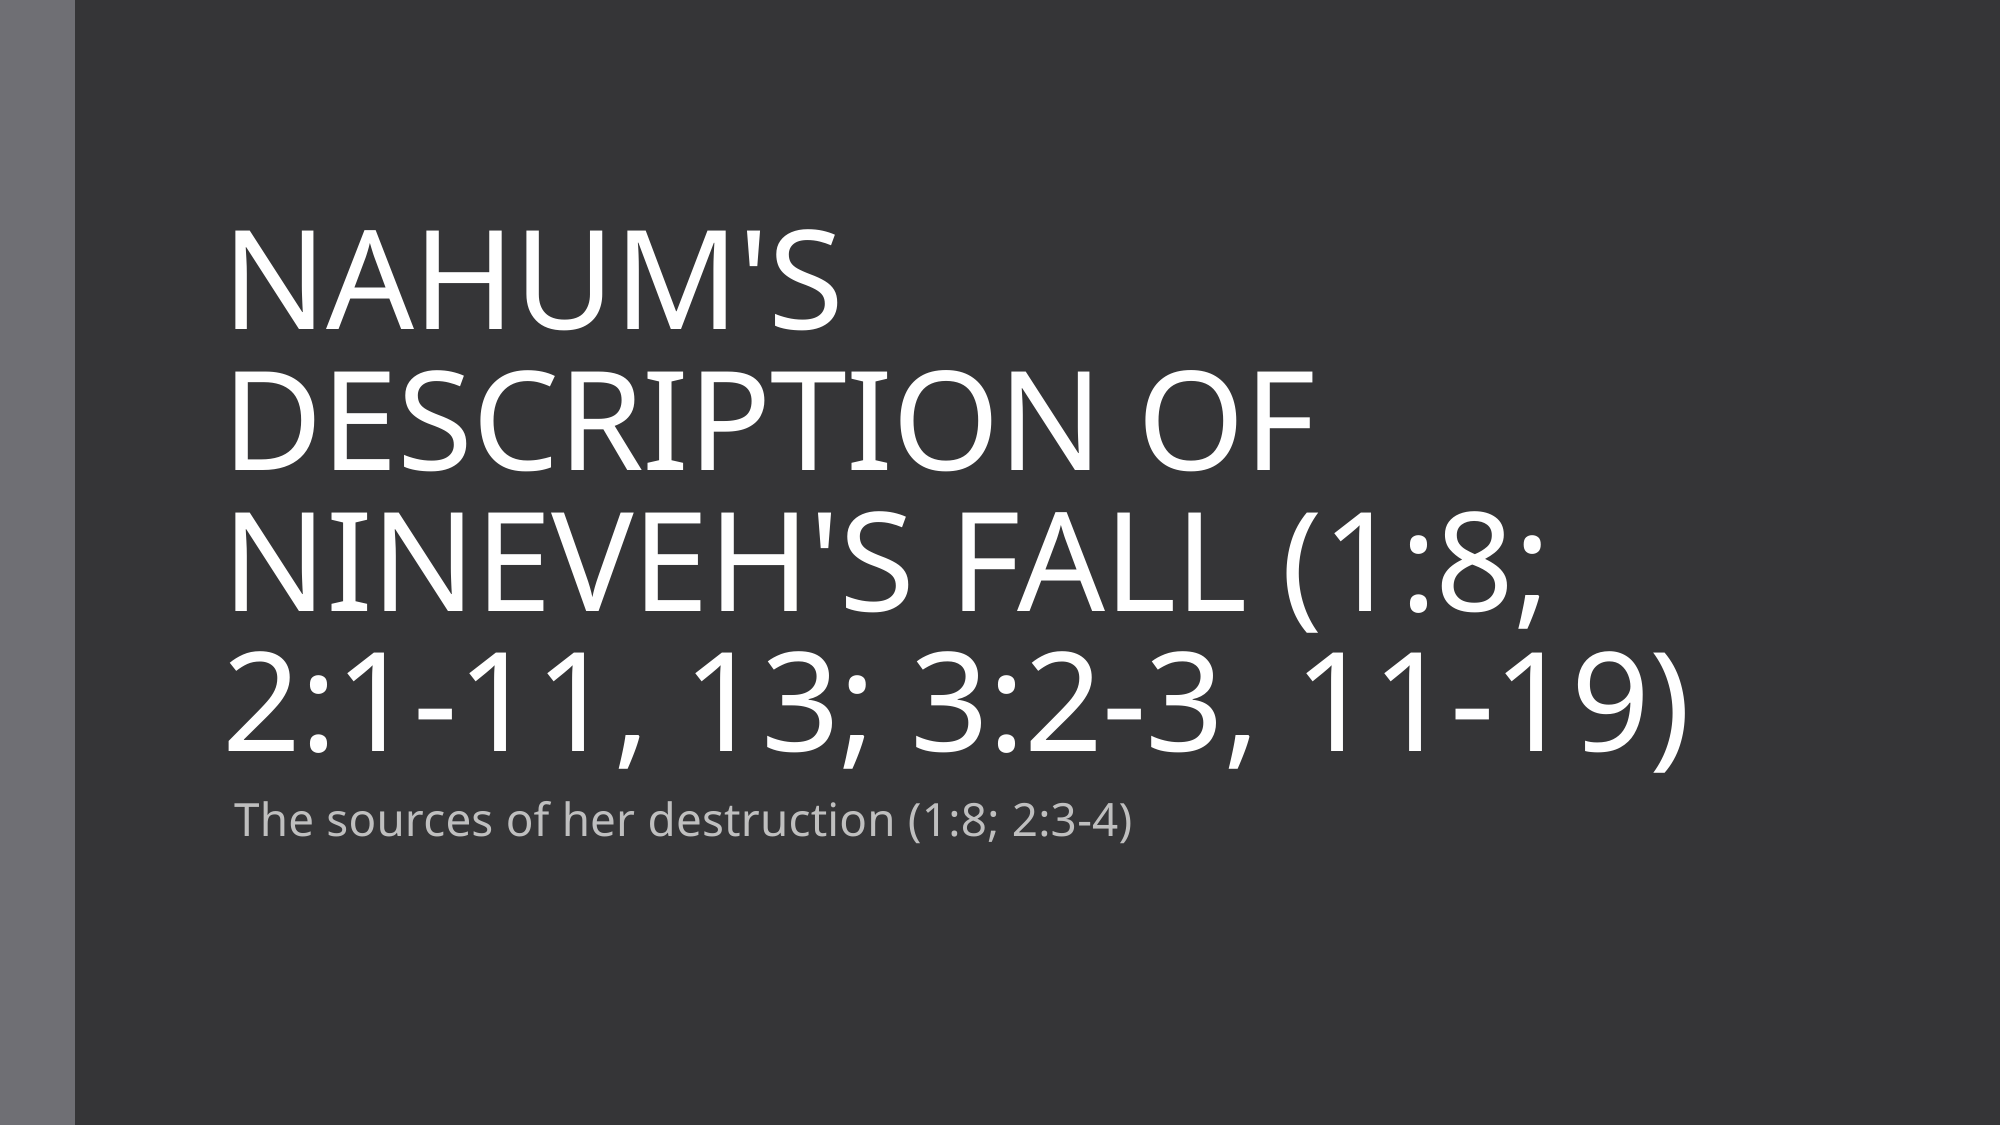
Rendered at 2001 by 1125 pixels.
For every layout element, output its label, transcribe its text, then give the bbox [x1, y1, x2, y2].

subtitle The sources of her destruction (1:8; 2:3-4) [206, 787, 1752, 1066]
title NAHUM'S DESCRIPTION OF NINEVEH'S FALL (1:8; 2:1-11, 13; 3:2-3, 11-19) [206, 124, 1752, 787]
